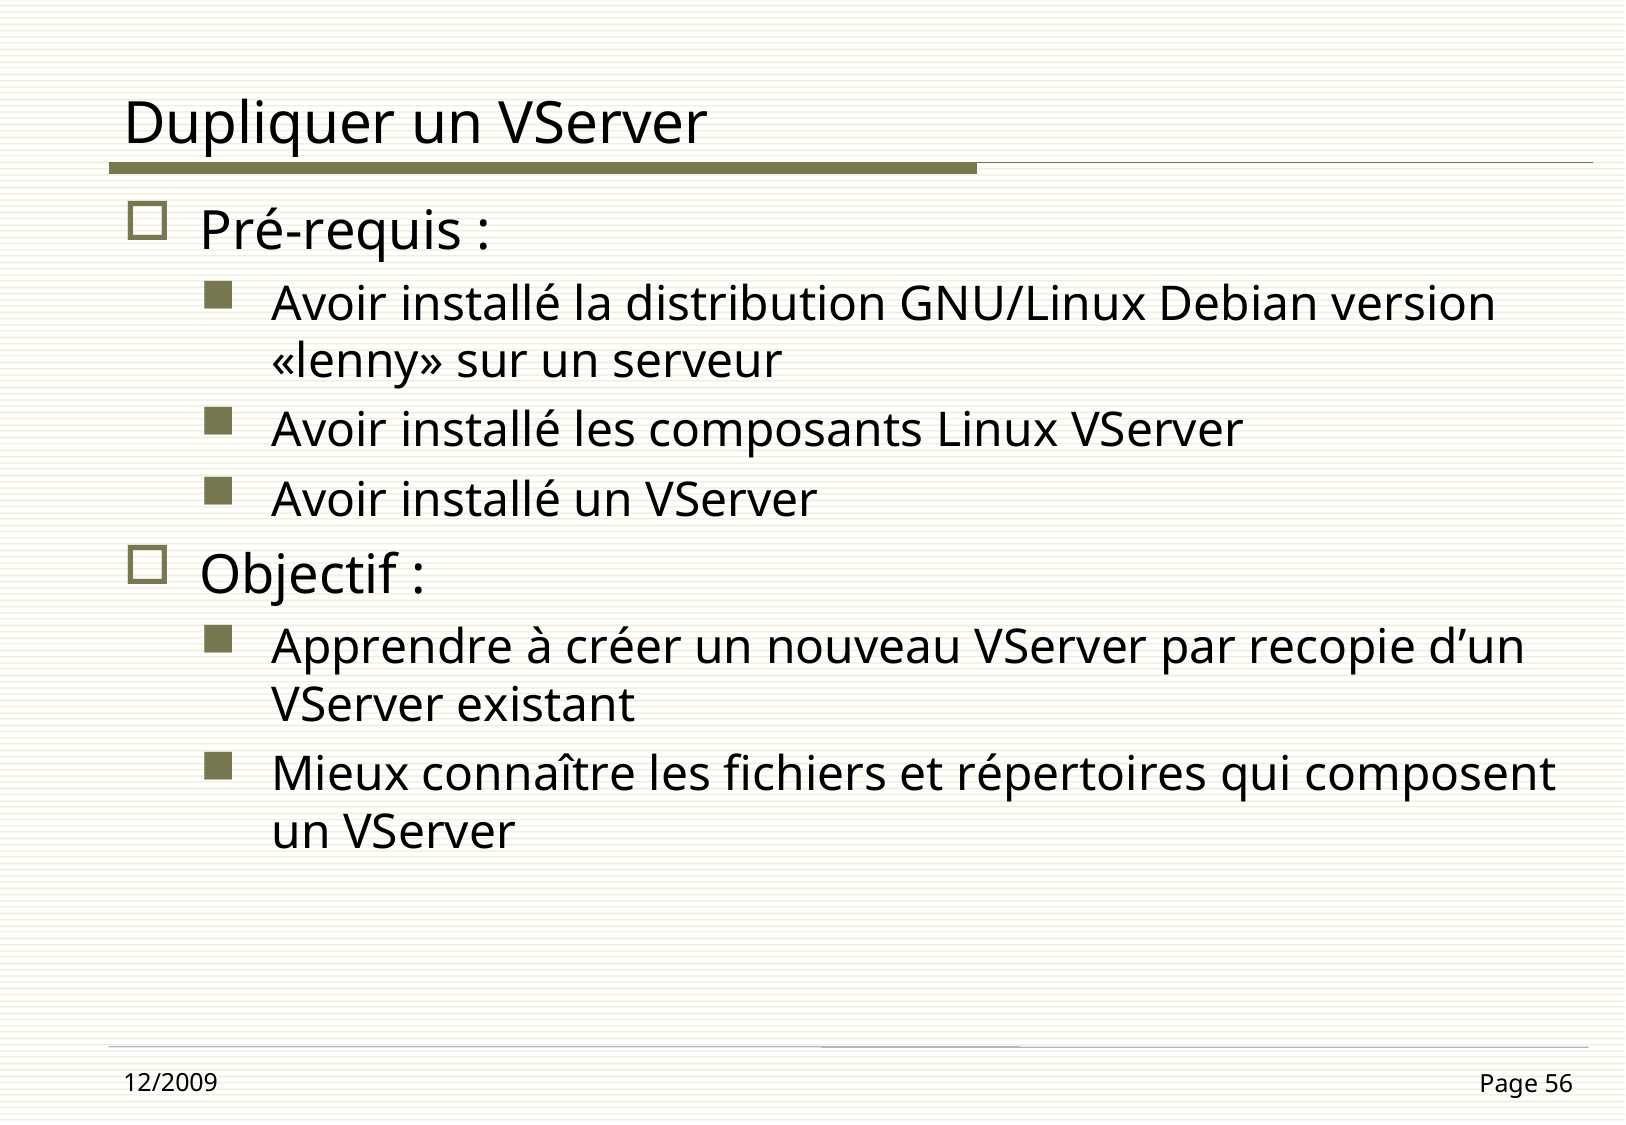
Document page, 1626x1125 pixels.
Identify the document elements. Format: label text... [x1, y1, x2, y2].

picture [0, 0, 1626, 1125]
title Dupliquer un VServer [108, 12, 1596, 163]
list Pré-requis : Avoir installé la distribution GNU/Linux Debian version «lenny» sur un serveur Avoir installé les composants Linux VServer Avoir installé un VServer Objectif : Apprendre à créer un nouveau VServer par recopie d’un VServer existant Mieux connaître les fichiers et répertoires qui composent un VServer [108, 187, 1595, 1035]
